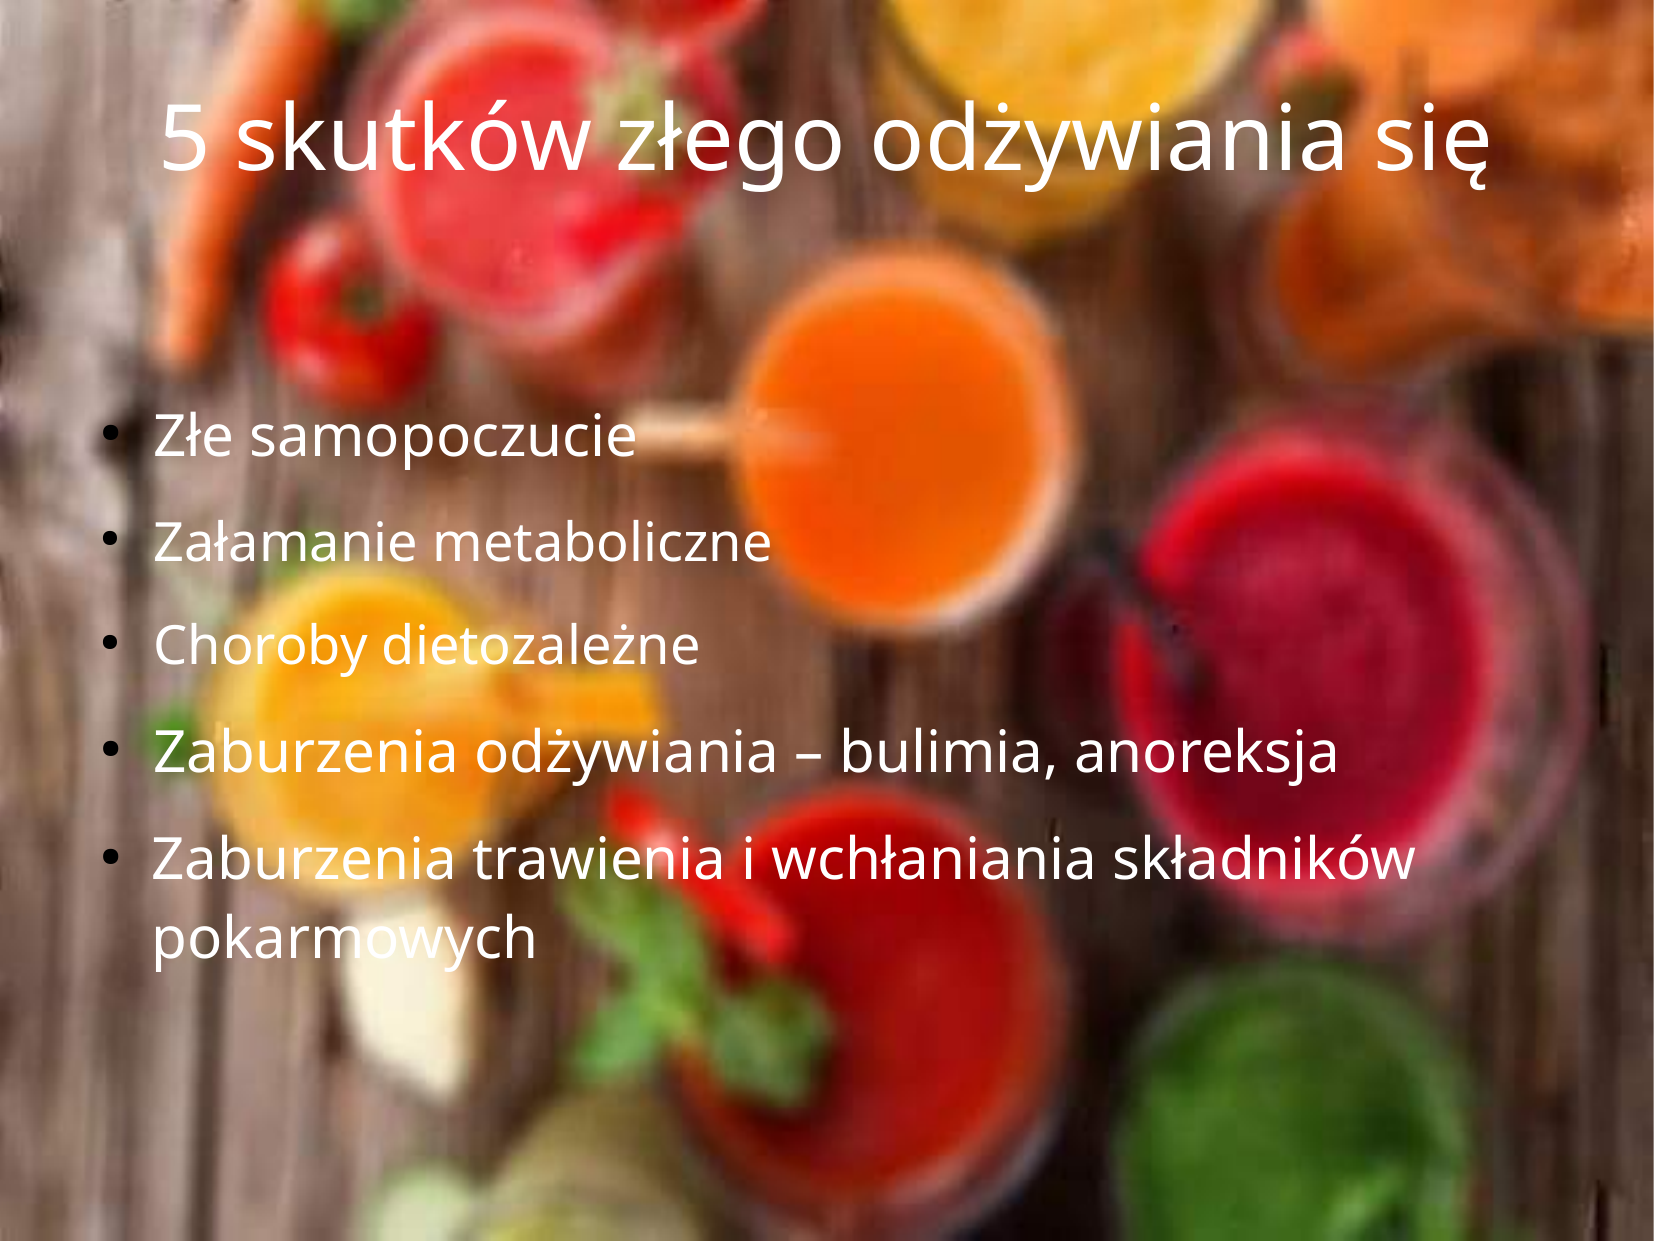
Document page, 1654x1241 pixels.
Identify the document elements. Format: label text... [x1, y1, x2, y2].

title 5 skutków złego odżywiania się [82, 71, 1571, 290]
text_box Zaburzenia trawienia i wchłaniania składników pokarmowych [136, 809, 1654, 1134]
list Złe samopoczucie Załamanie metaboliczne Choroby dietozależne Zaburzenia odżywiania – bulimia, anoreksja [82, 290, 1571, 1010]
picture [0, 0, 1654, 1241]
